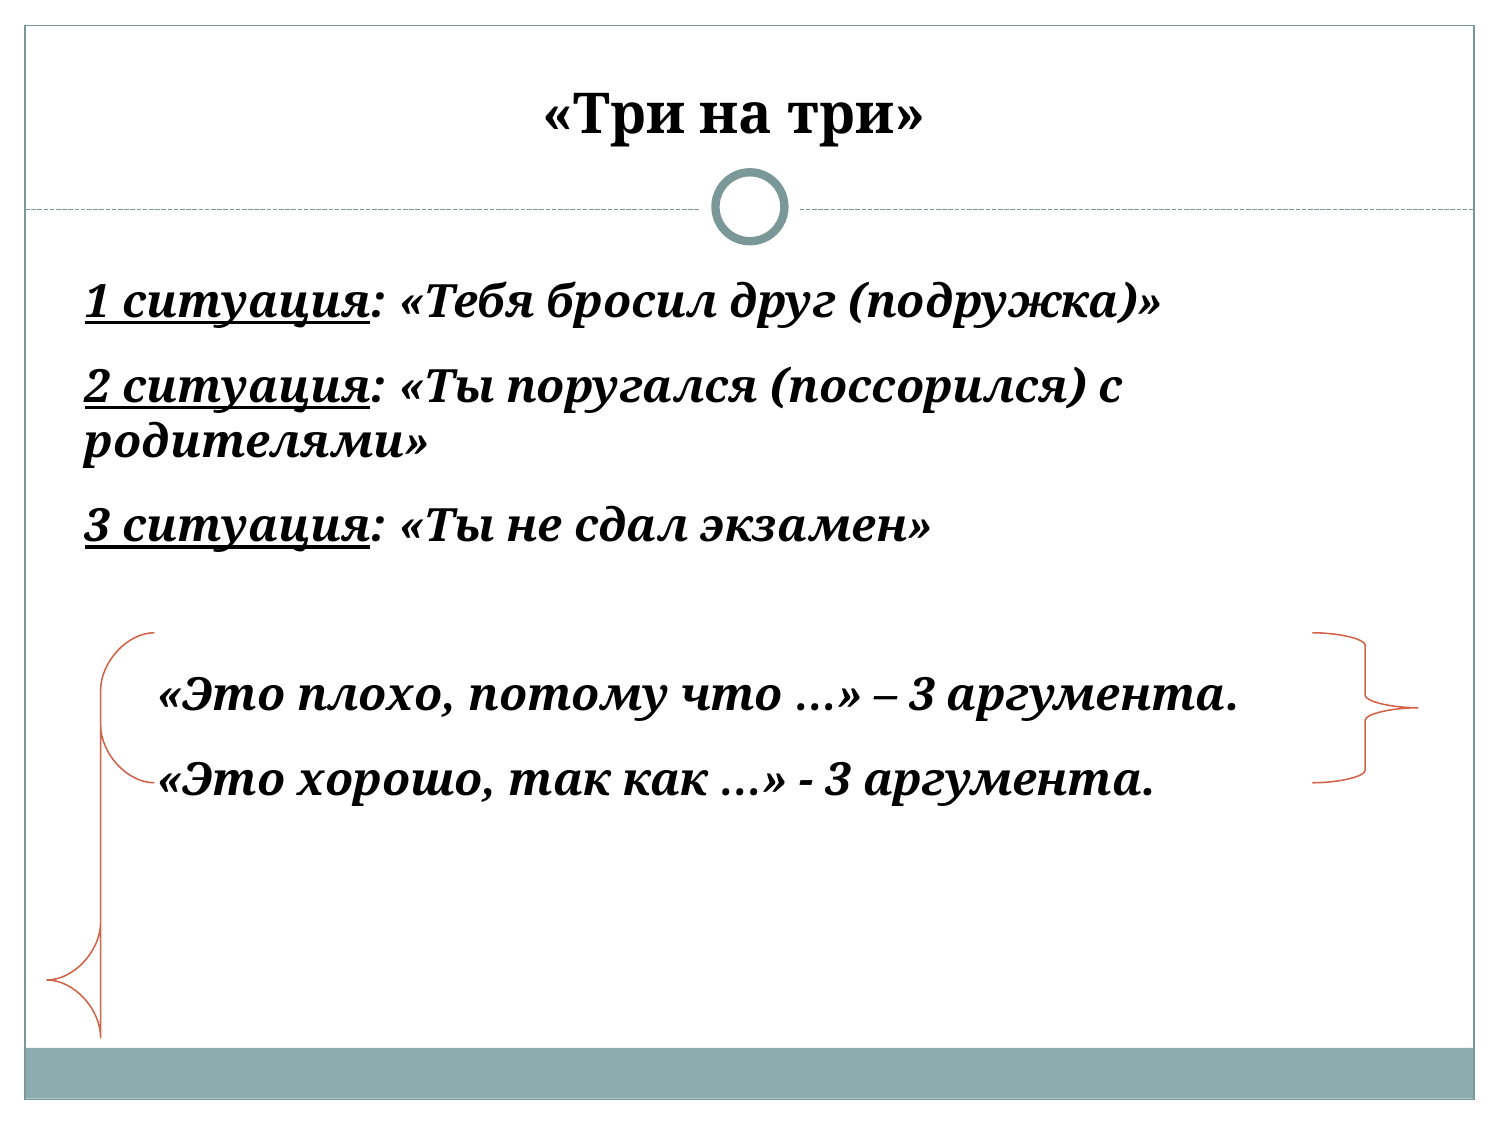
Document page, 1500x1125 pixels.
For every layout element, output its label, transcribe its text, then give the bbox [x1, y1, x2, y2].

list «Три на три» 1 ситуация: «Тебя бросил друг (подружка)» 2 ситуация: «Ты поругался (поссорился) с родителями» 3 ситуация: «Ты не сдал экзамен» «Это плохо, потому что …» – 3 аргумента. «Это хорошо, так как …» - 3 аргумента. [70, 70, 1437, 1043]
